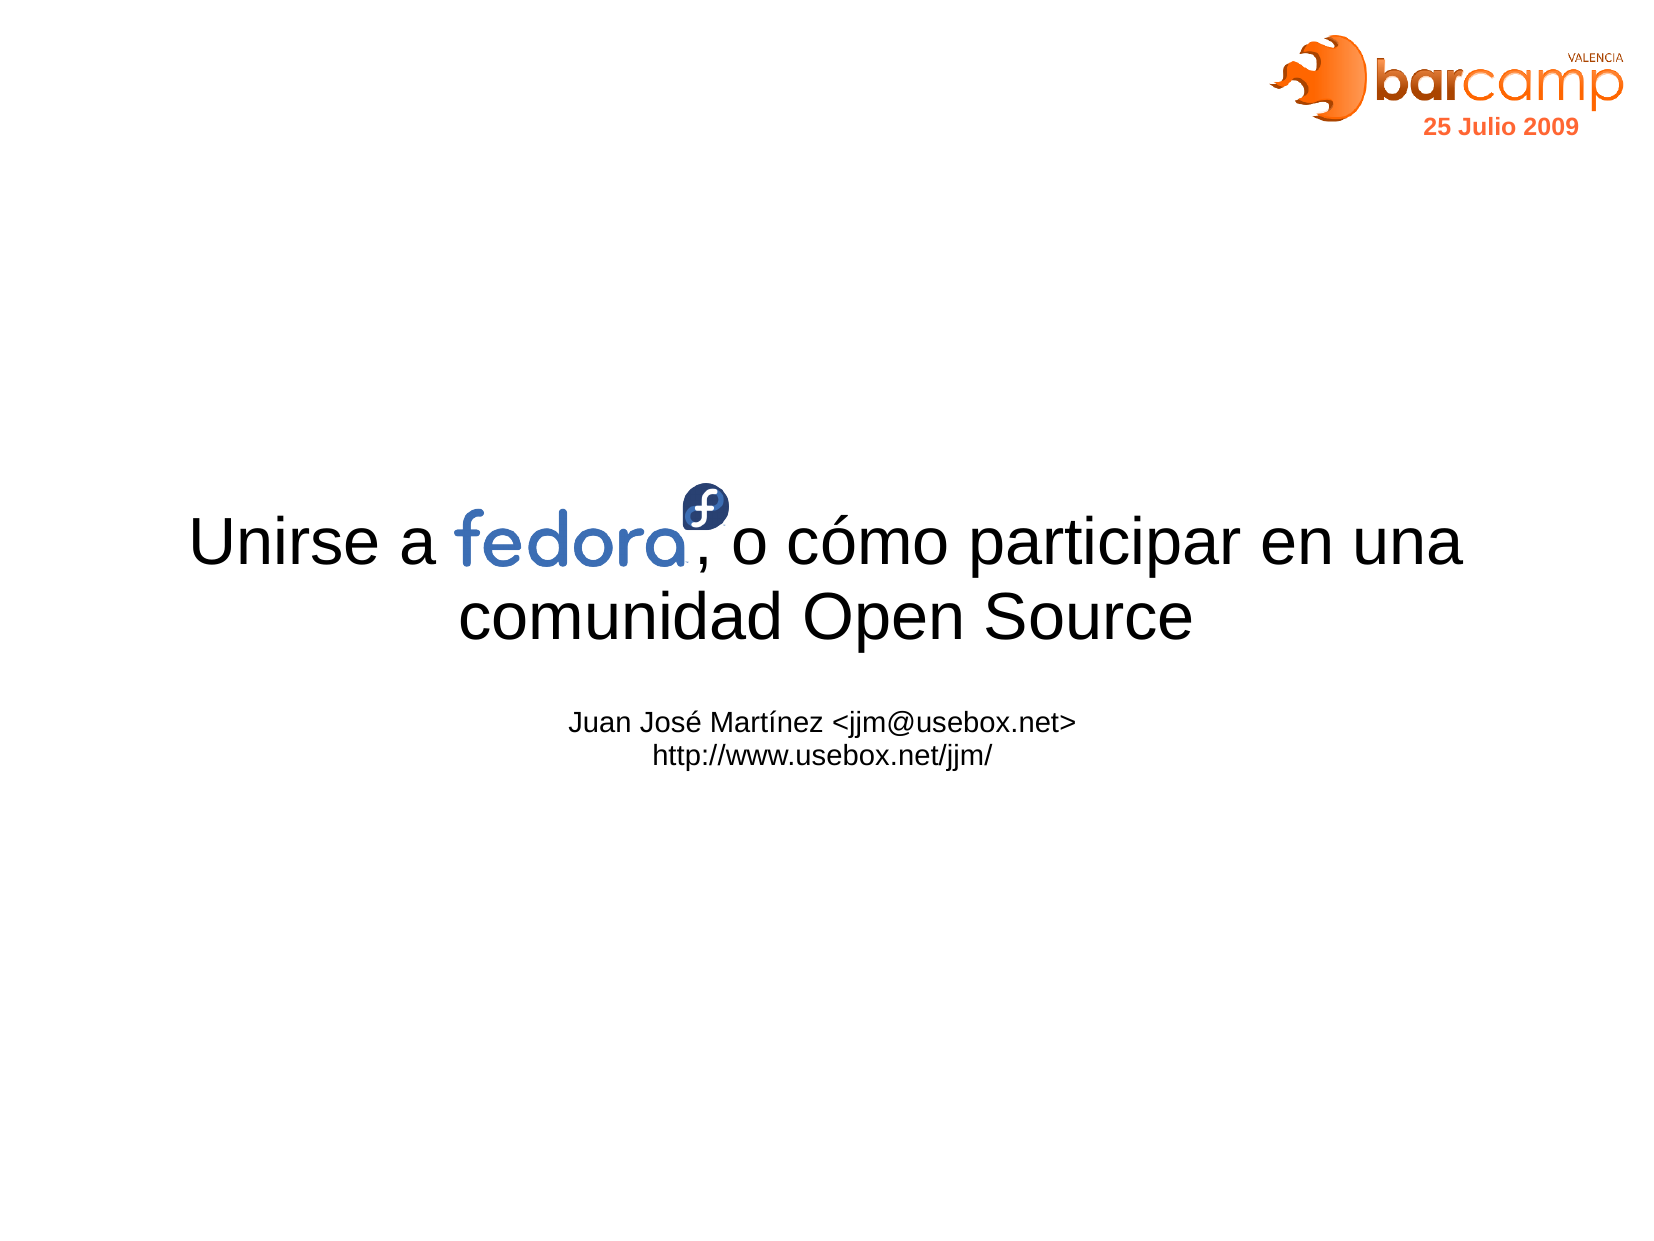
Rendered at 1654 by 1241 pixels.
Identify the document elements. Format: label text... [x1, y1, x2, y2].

subtitle Unirse a , o cómo participar en una comunidad Open Source [82, 49, 1571, 1109]
picture [454, 483, 729, 567]
text_box Juan José Martínez <jjm@usebox.net> http://www.usebox.net/jjm/ [369, 698, 1285, 779]
text_box 25 Julio 2009 [1210, 104, 1595, 148]
picture [1269, 29, 1629, 129]
